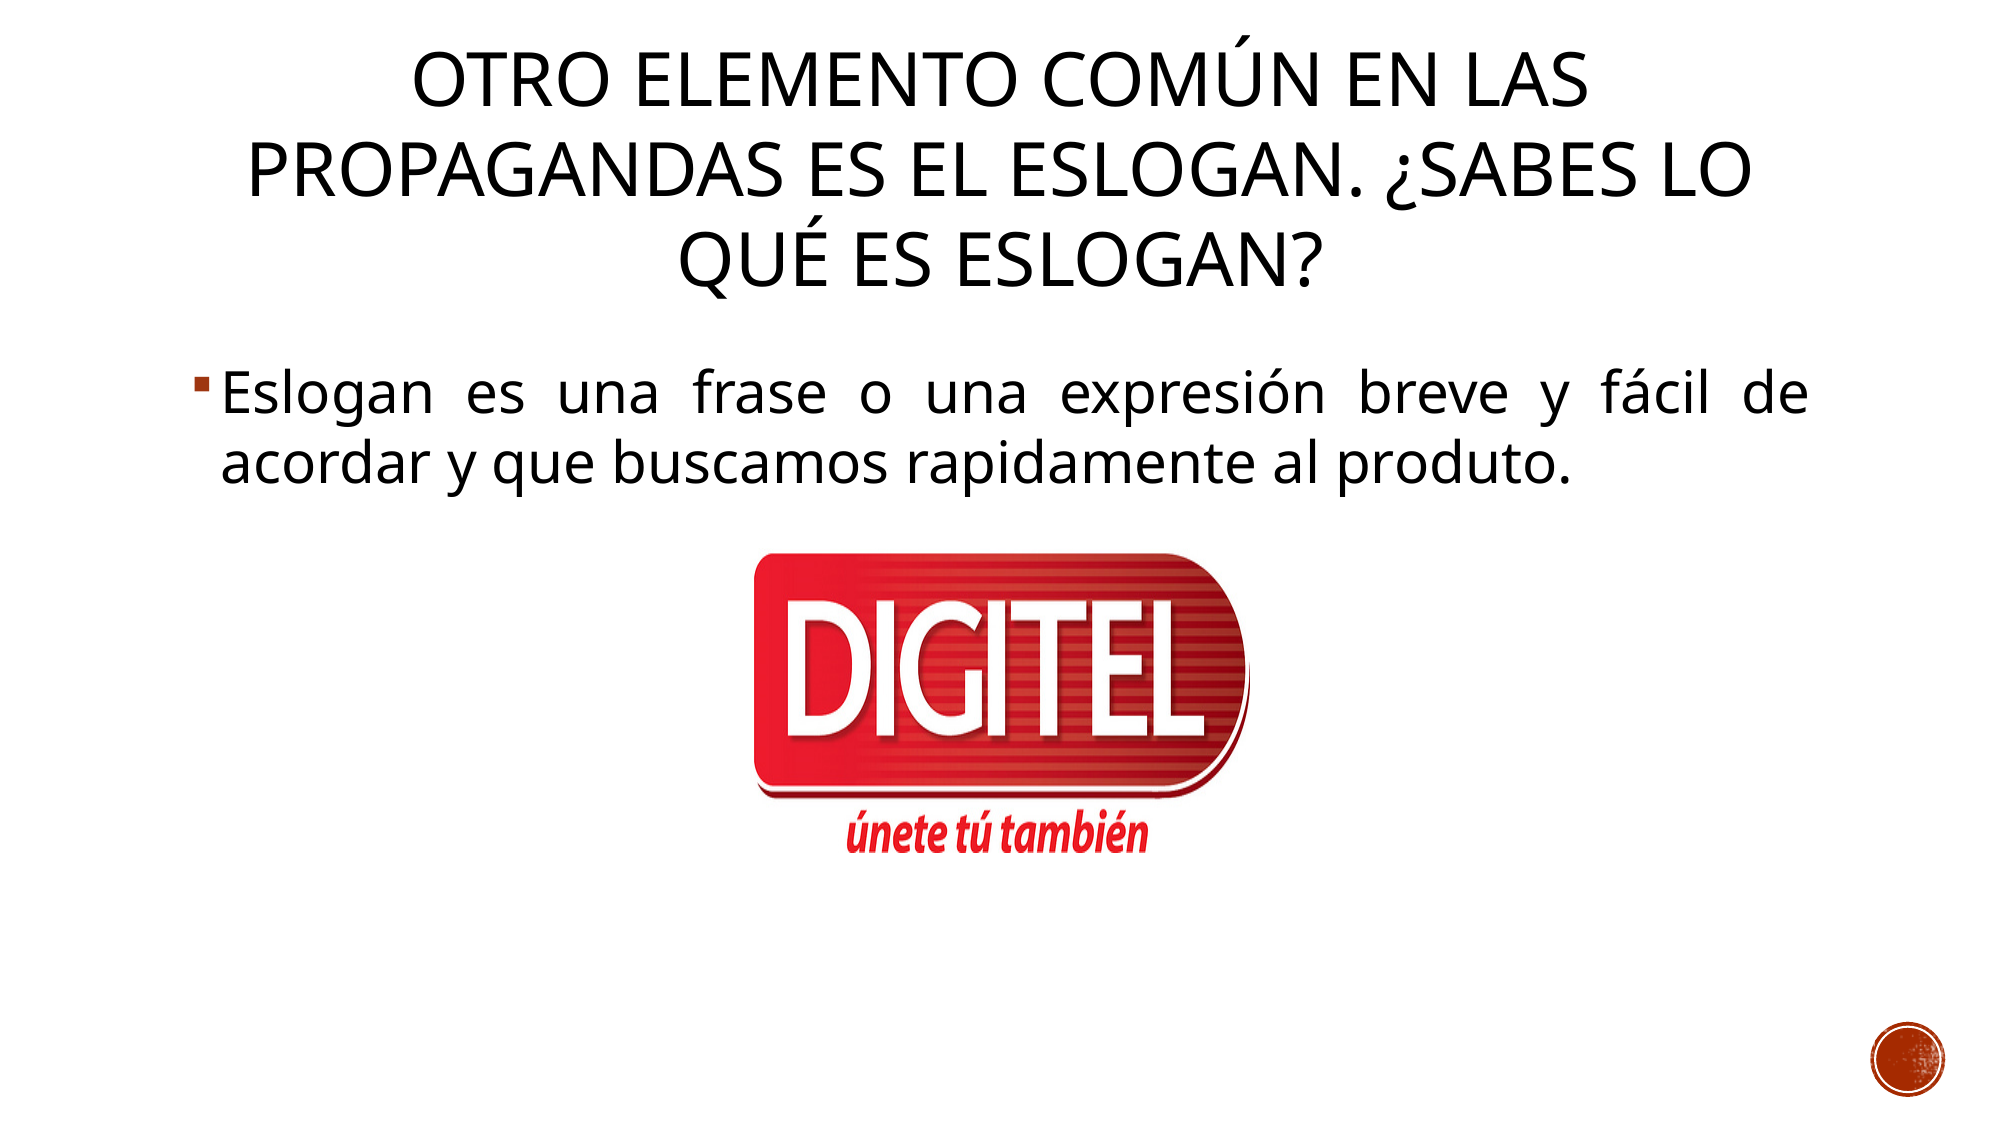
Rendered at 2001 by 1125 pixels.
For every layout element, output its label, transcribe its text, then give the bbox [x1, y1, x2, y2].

list Eslogan es una frase o una expresión breve y fácil de acordar y que buscamos rapidamente al produto. [175, 348, 1826, 1013]
title Otro elemento común en las propagandas es el eslogan. ¿Sabes lo qué es eslogan? [175, 79, 1826, 344]
picture [750, 548, 1250, 854]
picture [1870, 1021, 1946, 1097]
